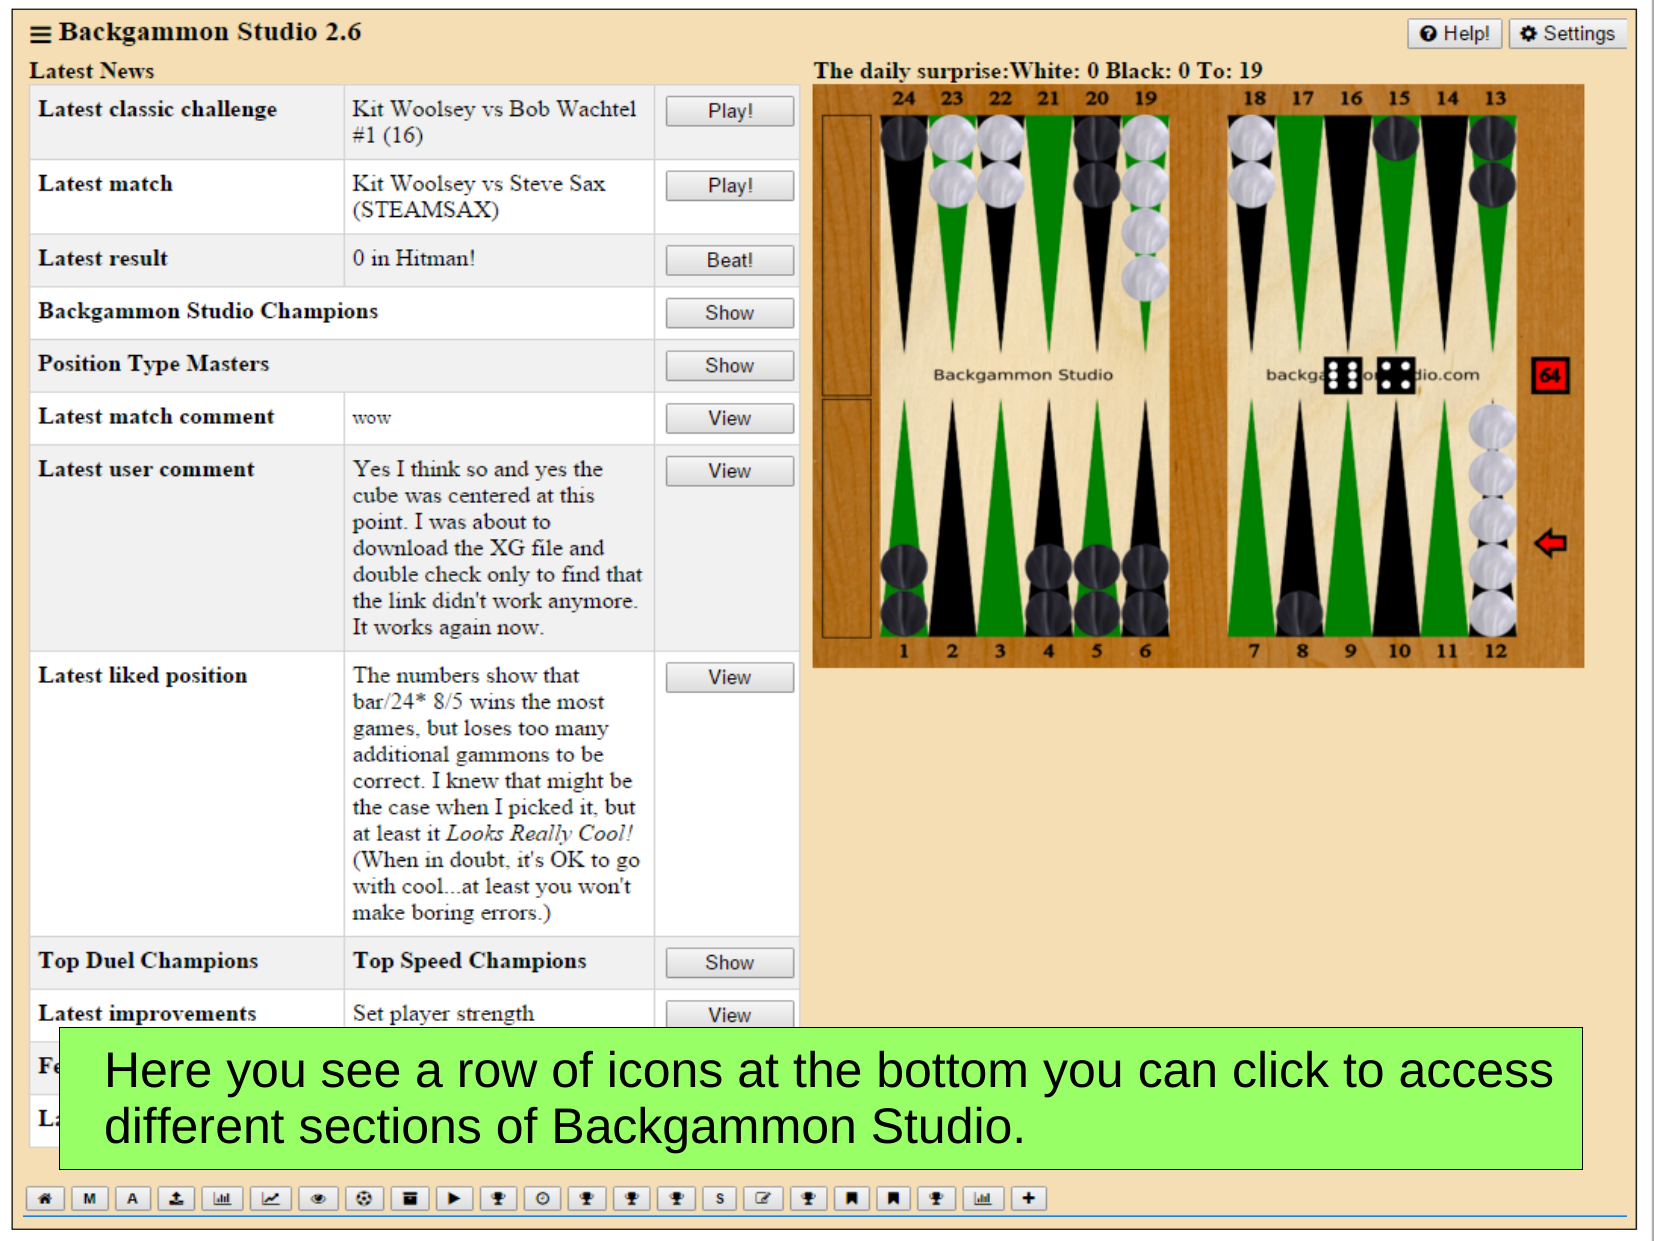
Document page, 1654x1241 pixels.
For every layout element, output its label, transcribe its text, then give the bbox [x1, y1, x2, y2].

picture [0, 0, 1654, 1241]
text_box Here you see a row of icons at the bottom you can click to access different sections of Backgammon Studio. [59, 1027, 1583, 1170]
